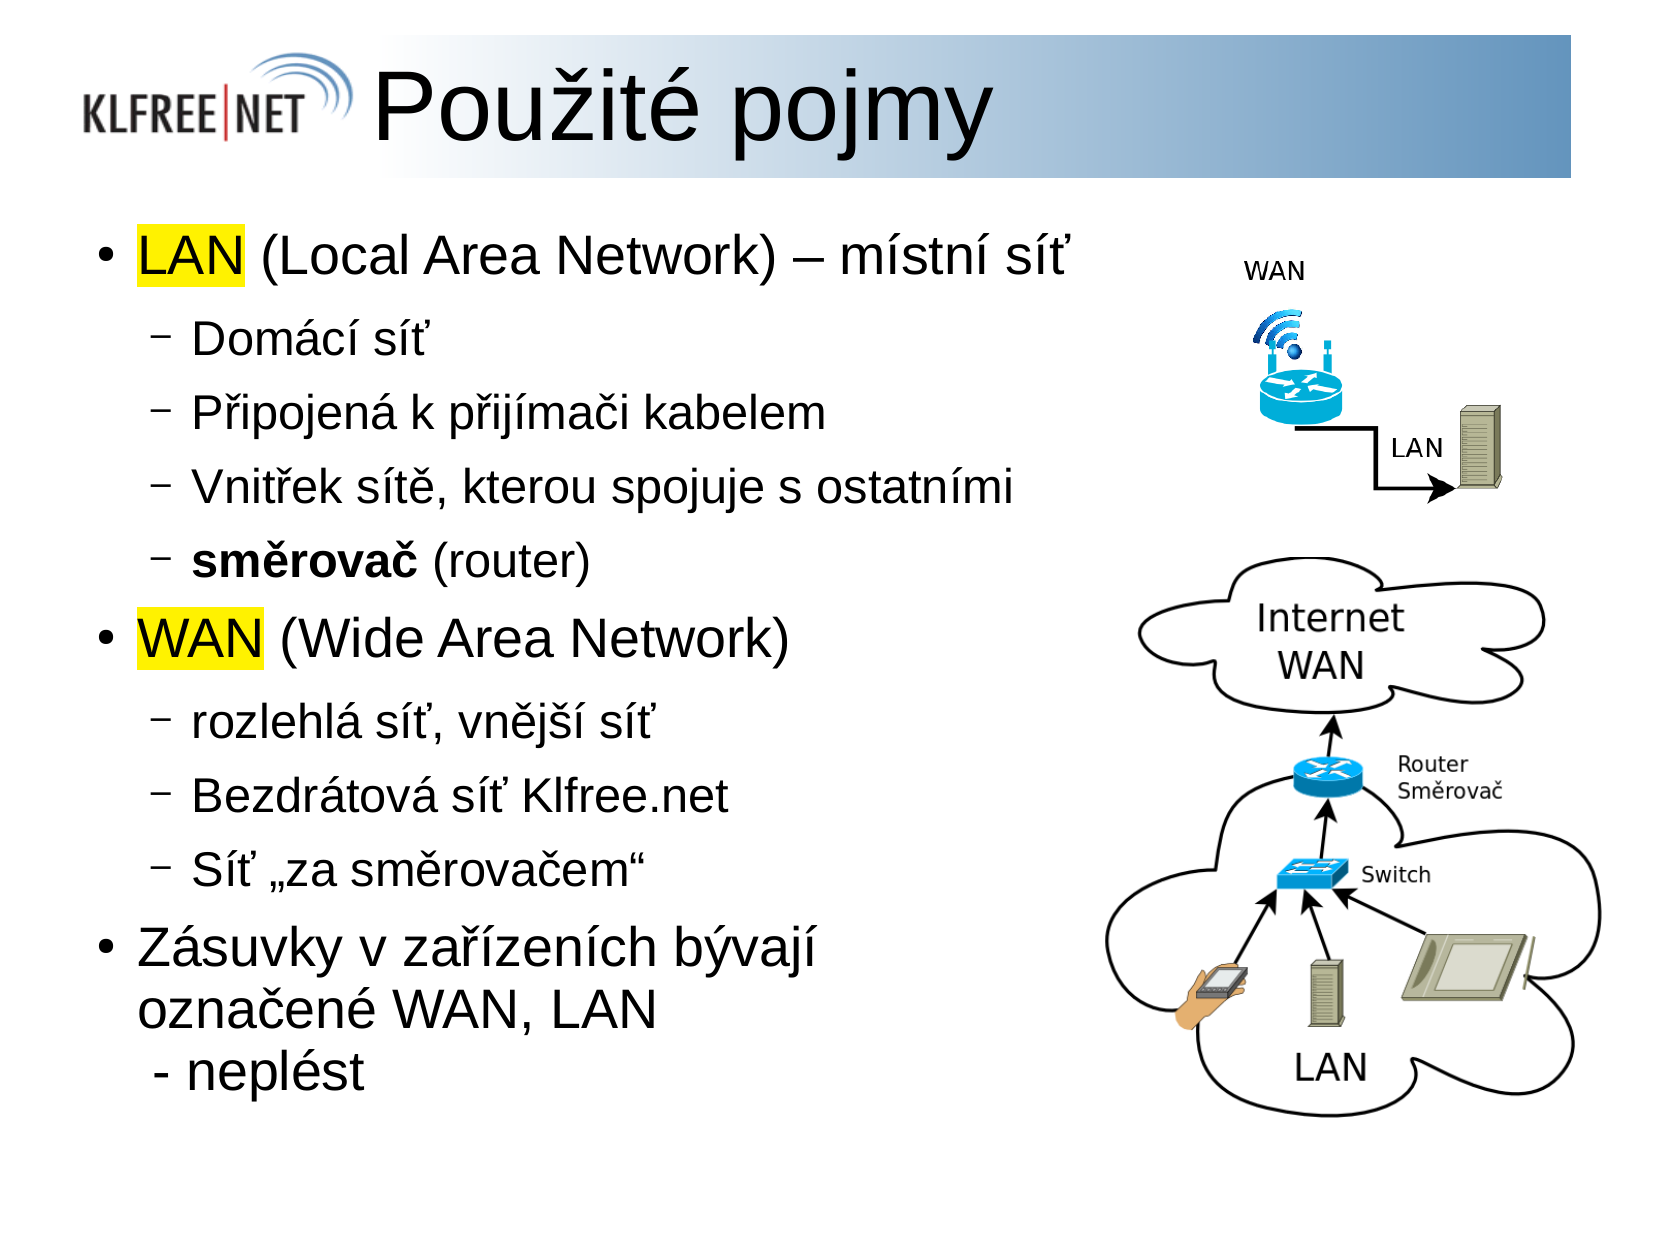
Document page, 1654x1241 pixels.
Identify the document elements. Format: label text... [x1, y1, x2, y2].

picture [1098, 557, 1606, 1121]
list LAN (Local Area Network) – místní síť Domácí síť Připojená k přijímači kabelem Vnitřek sítě, kterou spojuje s ostatními směrovač (router) WAN (Wide Area Network) rozlehlá síť, vnější síť Bezdrátová síť Klfree.net Síť „za směrovačem“ Zásuvky v zařízeních bývají označené WAN, LAN - neplést [82, 224, 1571, 1111]
picture [59, 11, 372, 201]
picture [1243, 255, 1510, 505]
title Použité pojmy [371, 47, 1560, 166]
